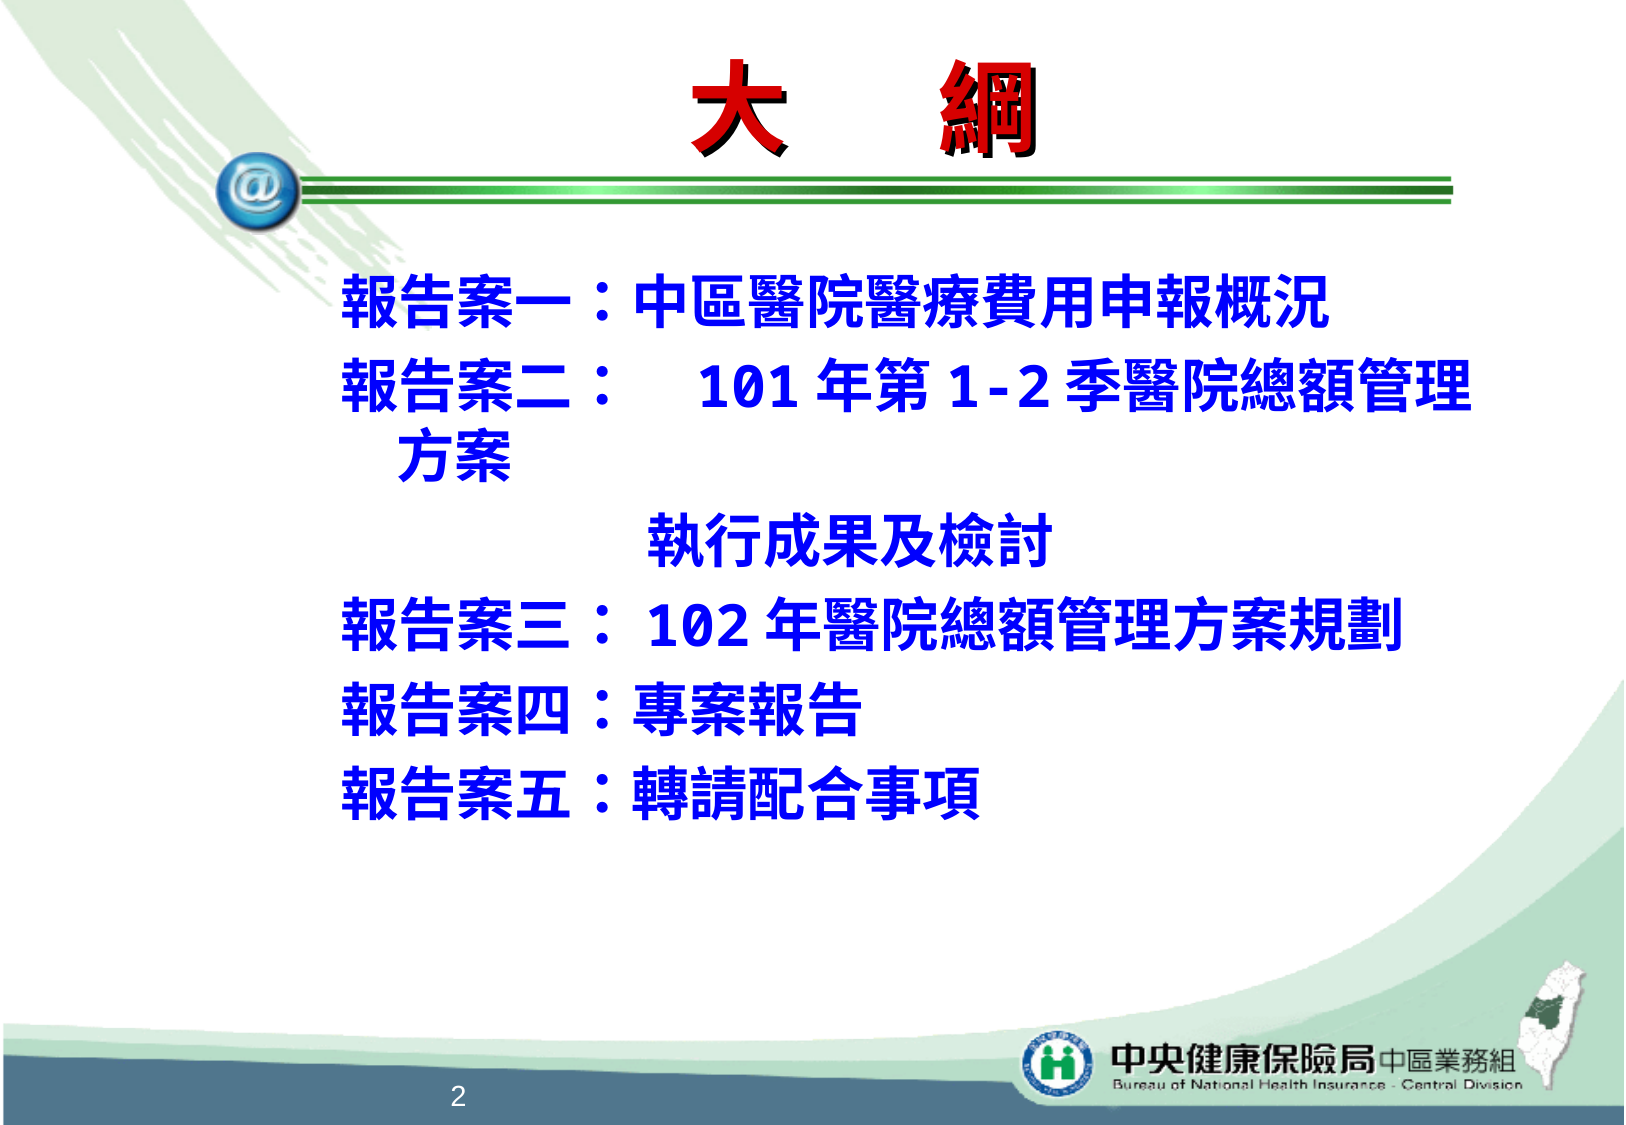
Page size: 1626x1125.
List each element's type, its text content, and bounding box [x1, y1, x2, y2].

text_box [435, 1065, 815, 1125]
list 報告案一：中區醫院醫療費用申報概況 報告案二： 101年第1-2季醫院總額管理方案 執行成果及檢討 報告案三：102年醫院總額管理方案規劃 報告案四：專案報告 報告案五：轉請配合事項 [268, 257, 1545, 997]
title 大 綱 [162, 10, 1562, 198]
